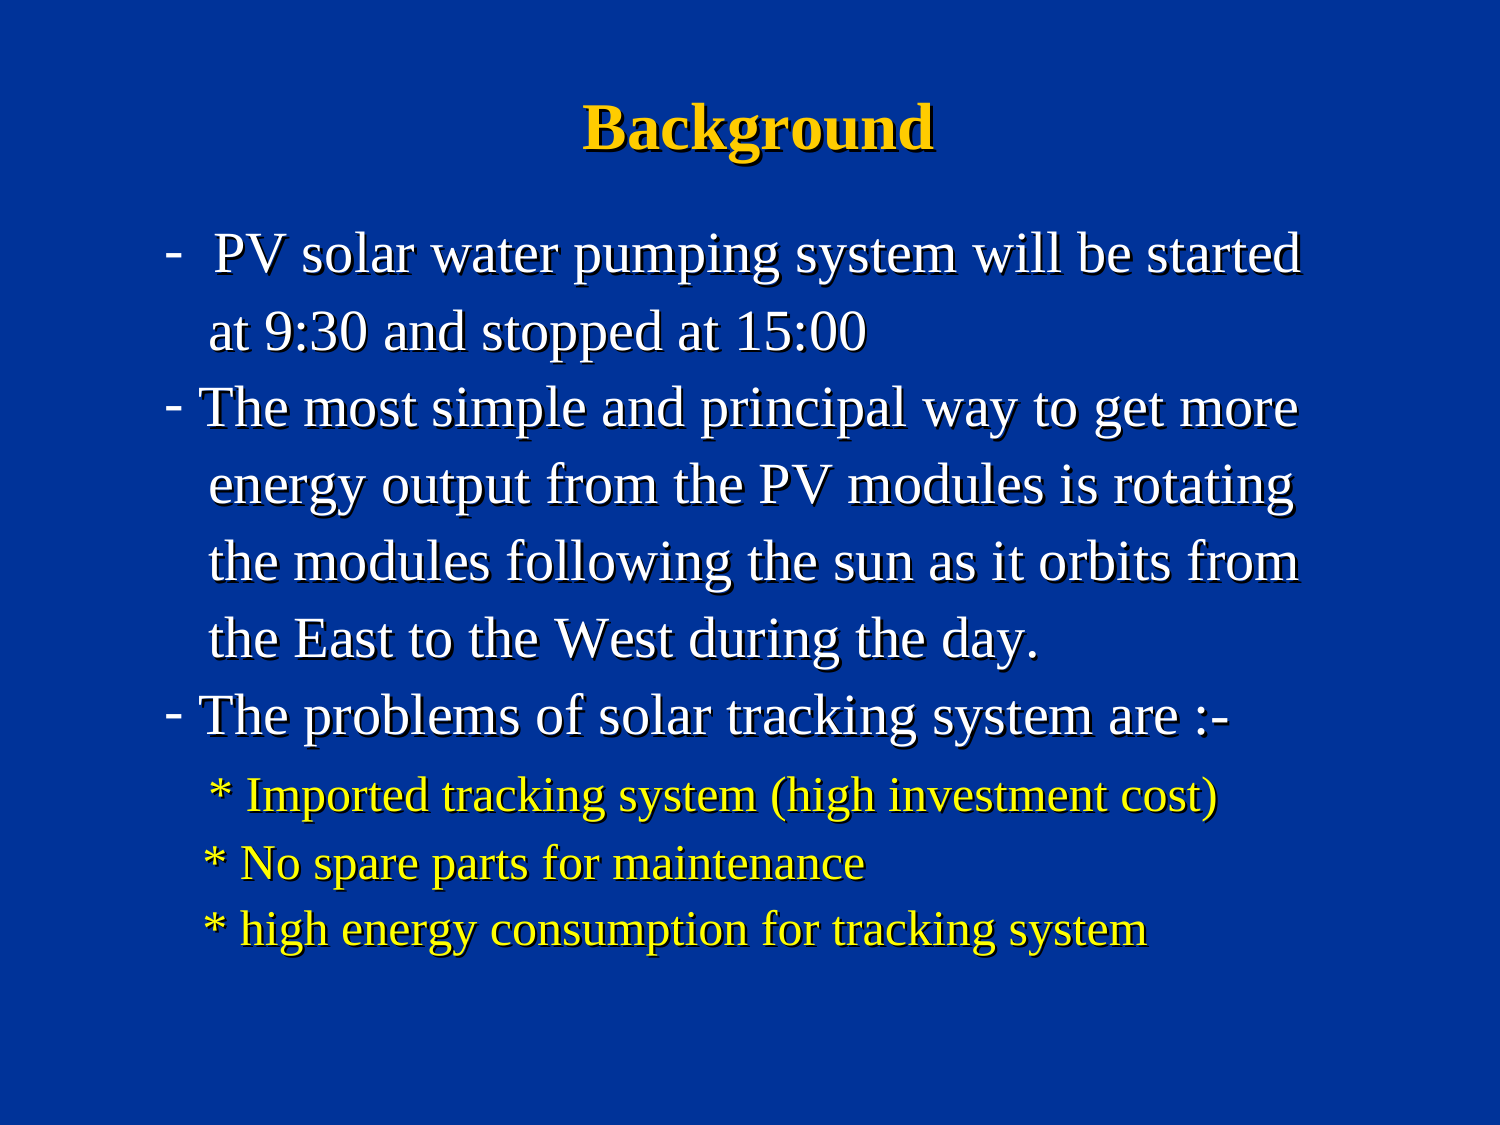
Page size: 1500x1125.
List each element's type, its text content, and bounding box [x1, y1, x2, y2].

text_box PV solar water pumping system will be started at 9:30 and stopped at 15:00 The most simple and principal way to get more energy output from the PV modules is rotating the modules following the sun as it orbits from the East to the West during the day. The problems of solar tracking system are :- * Imported tracking system (high investment cost) * No spare parts for maintenance * high energy consumption for tracking system [149, 199, 1375, 963]
text_box Background [567, 74, 951, 171]
